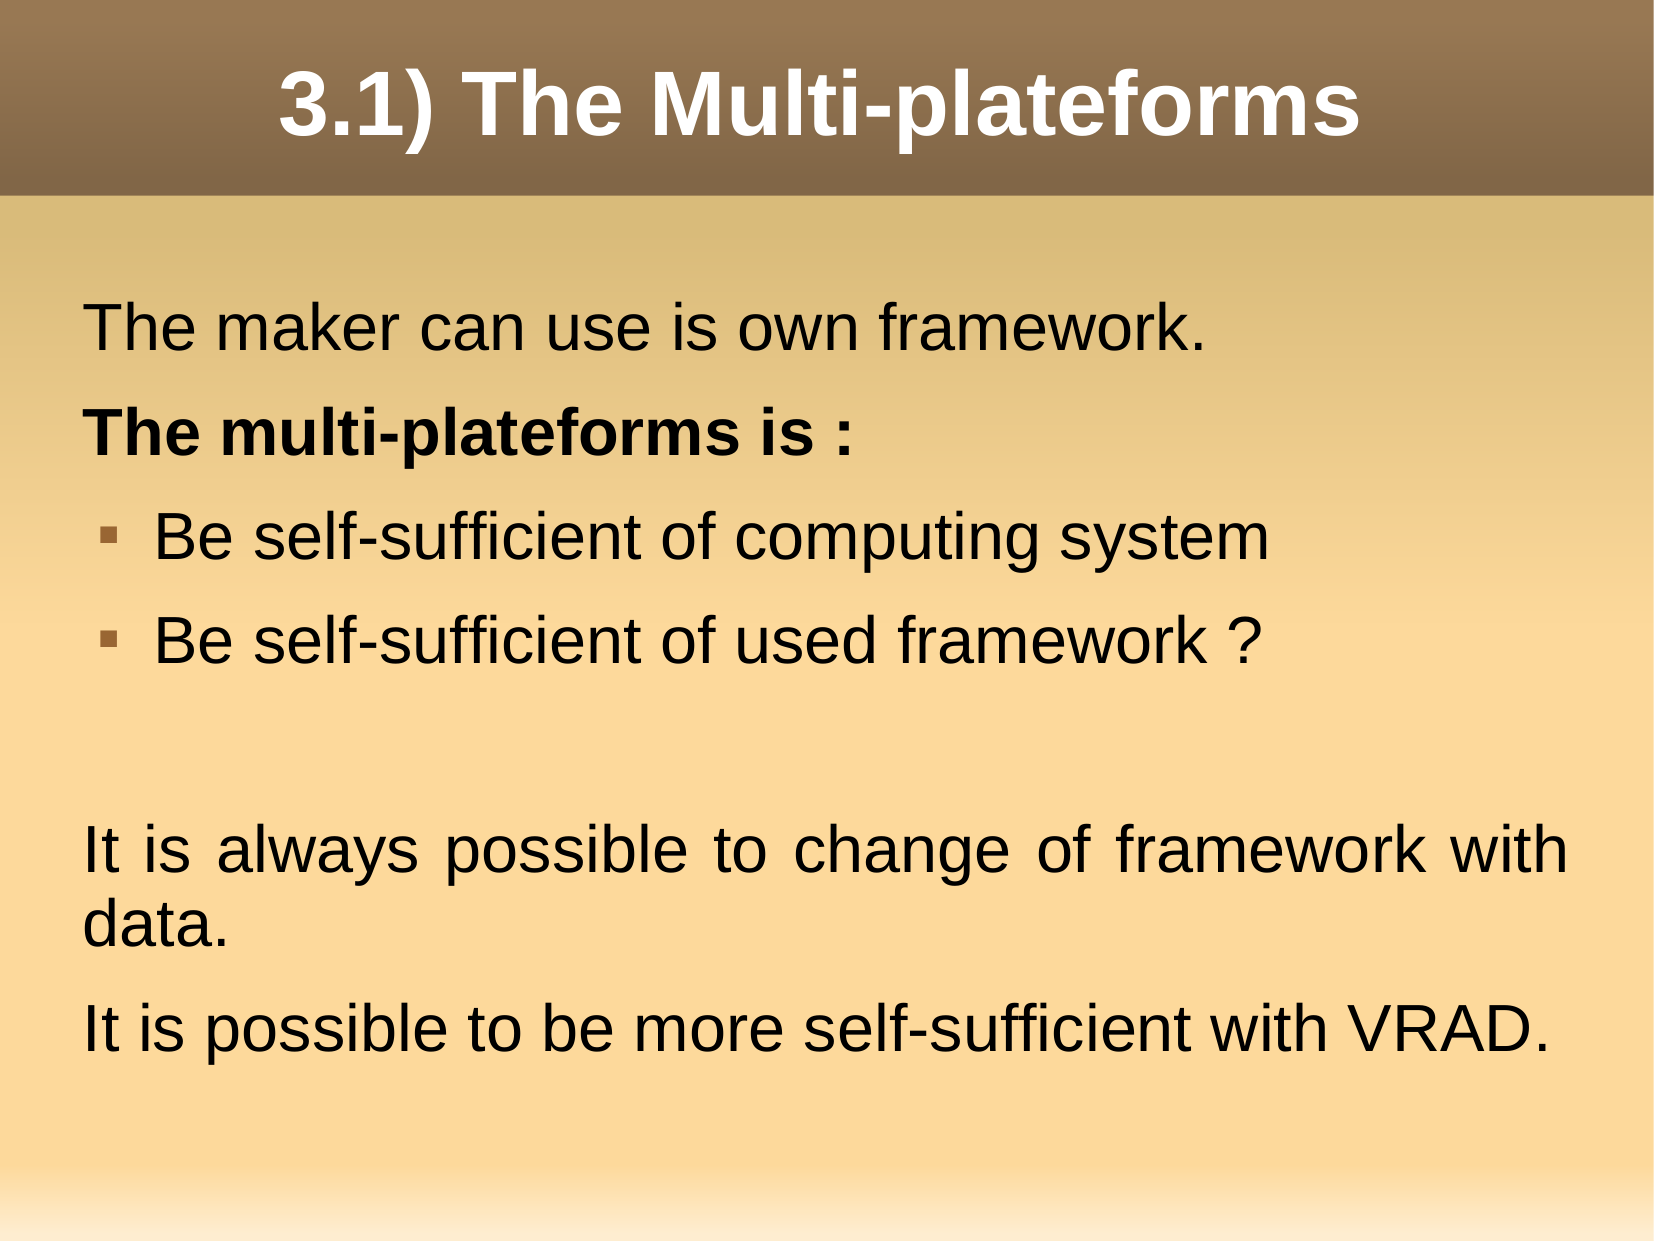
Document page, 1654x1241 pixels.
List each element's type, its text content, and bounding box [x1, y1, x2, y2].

list The maker can use is own framework. The multi-plateforms is : Be self-sufficient of computing system Be self-sufficient of used framework ? It is always possible to change of framework with data. It is possible to be more self-sufficient with VRAD. [82, 290, 1571, 1094]
picture [0, 0, 1654, 1241]
title 3.1) The Multi-plateforms [76, 0, 1565, 208]
